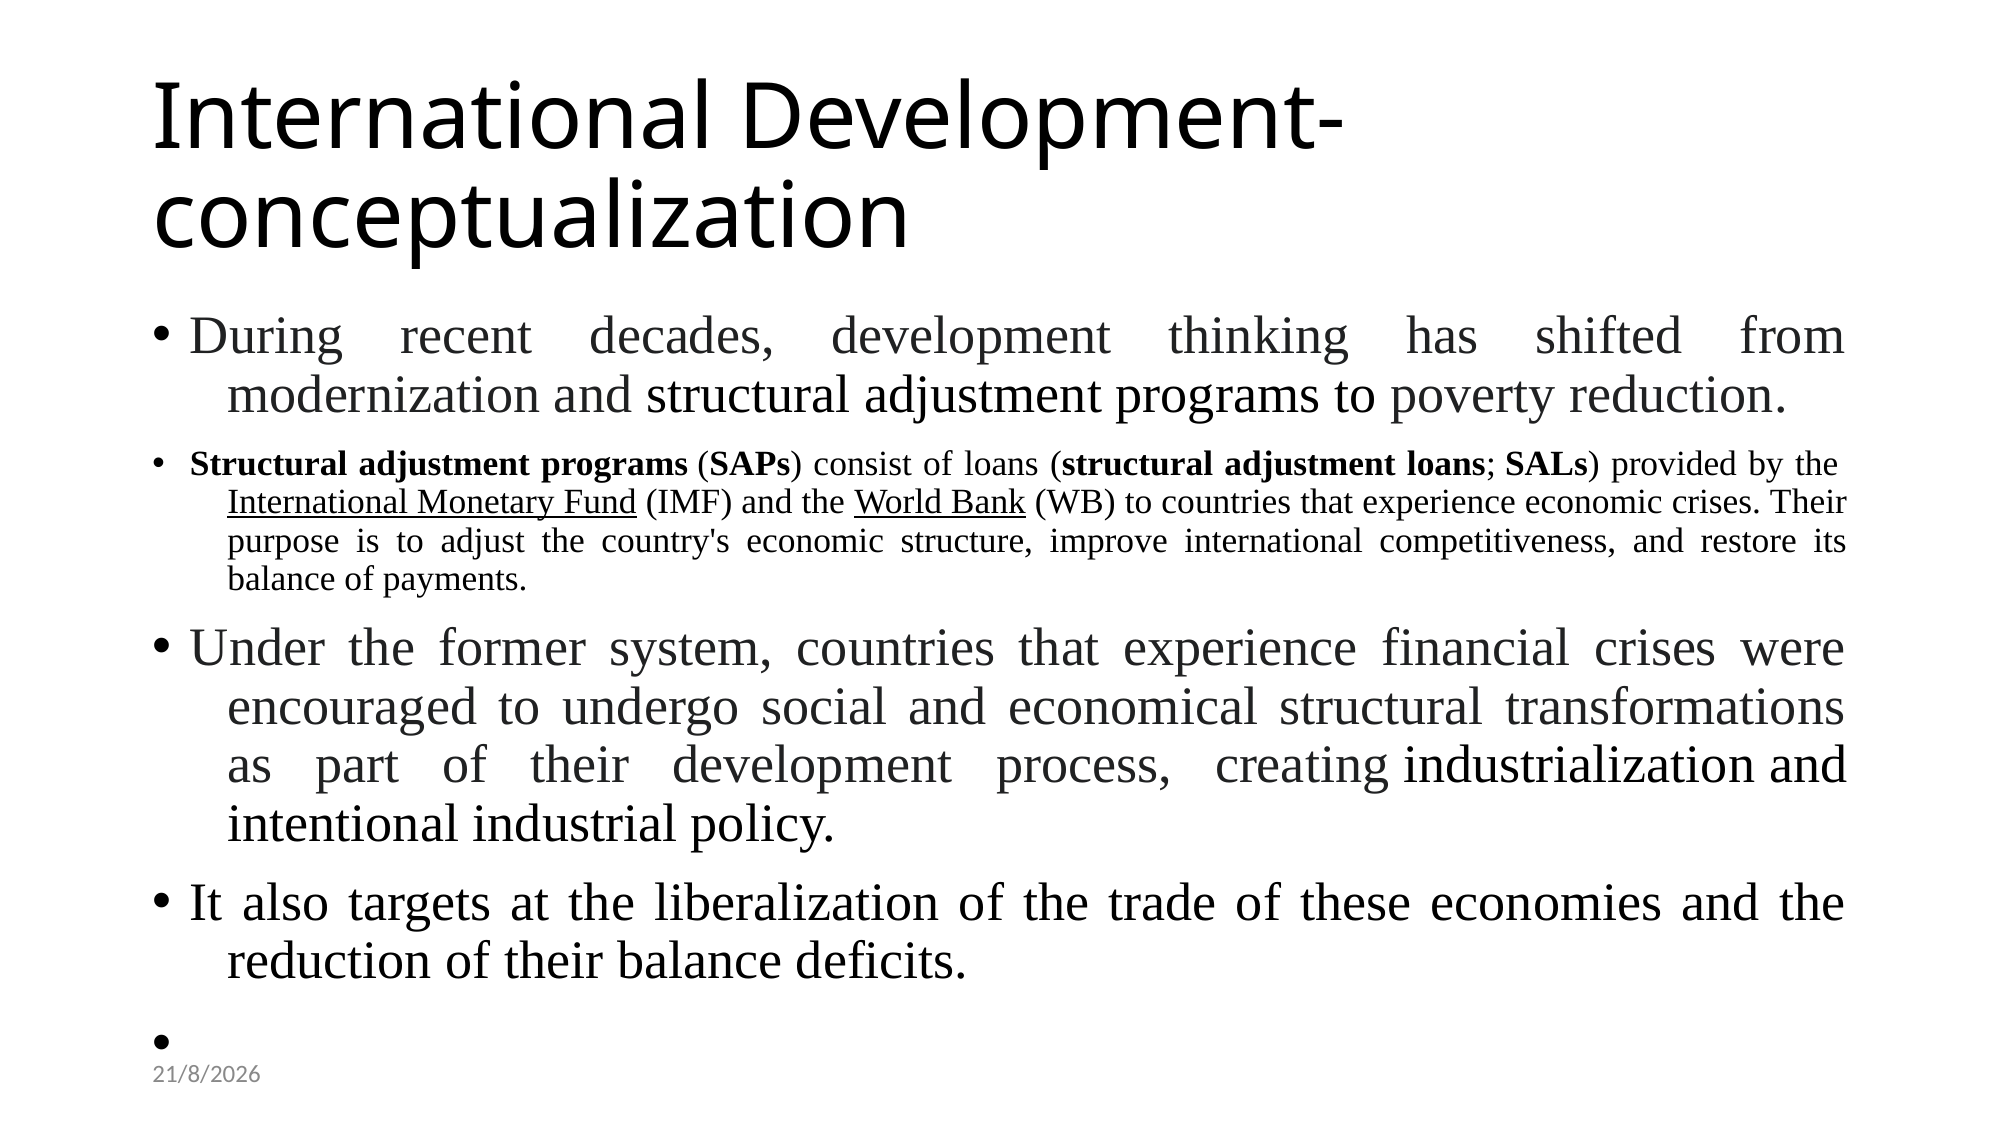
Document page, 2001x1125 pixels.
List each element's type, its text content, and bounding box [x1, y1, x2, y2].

text_box 15/3/2022 [137, 1042, 588, 1103]
title International Development-conceptualization [137, 59, 1863, 278]
list During recent decades, development thinking has shifted from modernization and structural adjustment programs to poverty reduction. Structural adjustment programs (SAPs) consist of loans (structural adjustment loans; SALs) provided by the International Monetary Fund (IMF) and the World Bank (WB) to countries that experience economic crises. Their purpose is to adjust the country's economic structure, improve international competitiveness, and restore its balance of payments. Under the former system, countries that experience financial crises were encouraged to undergo social and economical structural transformations as part of their development process, creating industrialization and intentional industrial policy. It also targets at the liberalization of the trade of these economies and the reduction of their balance deficits. [137, 299, 1863, 1014]
